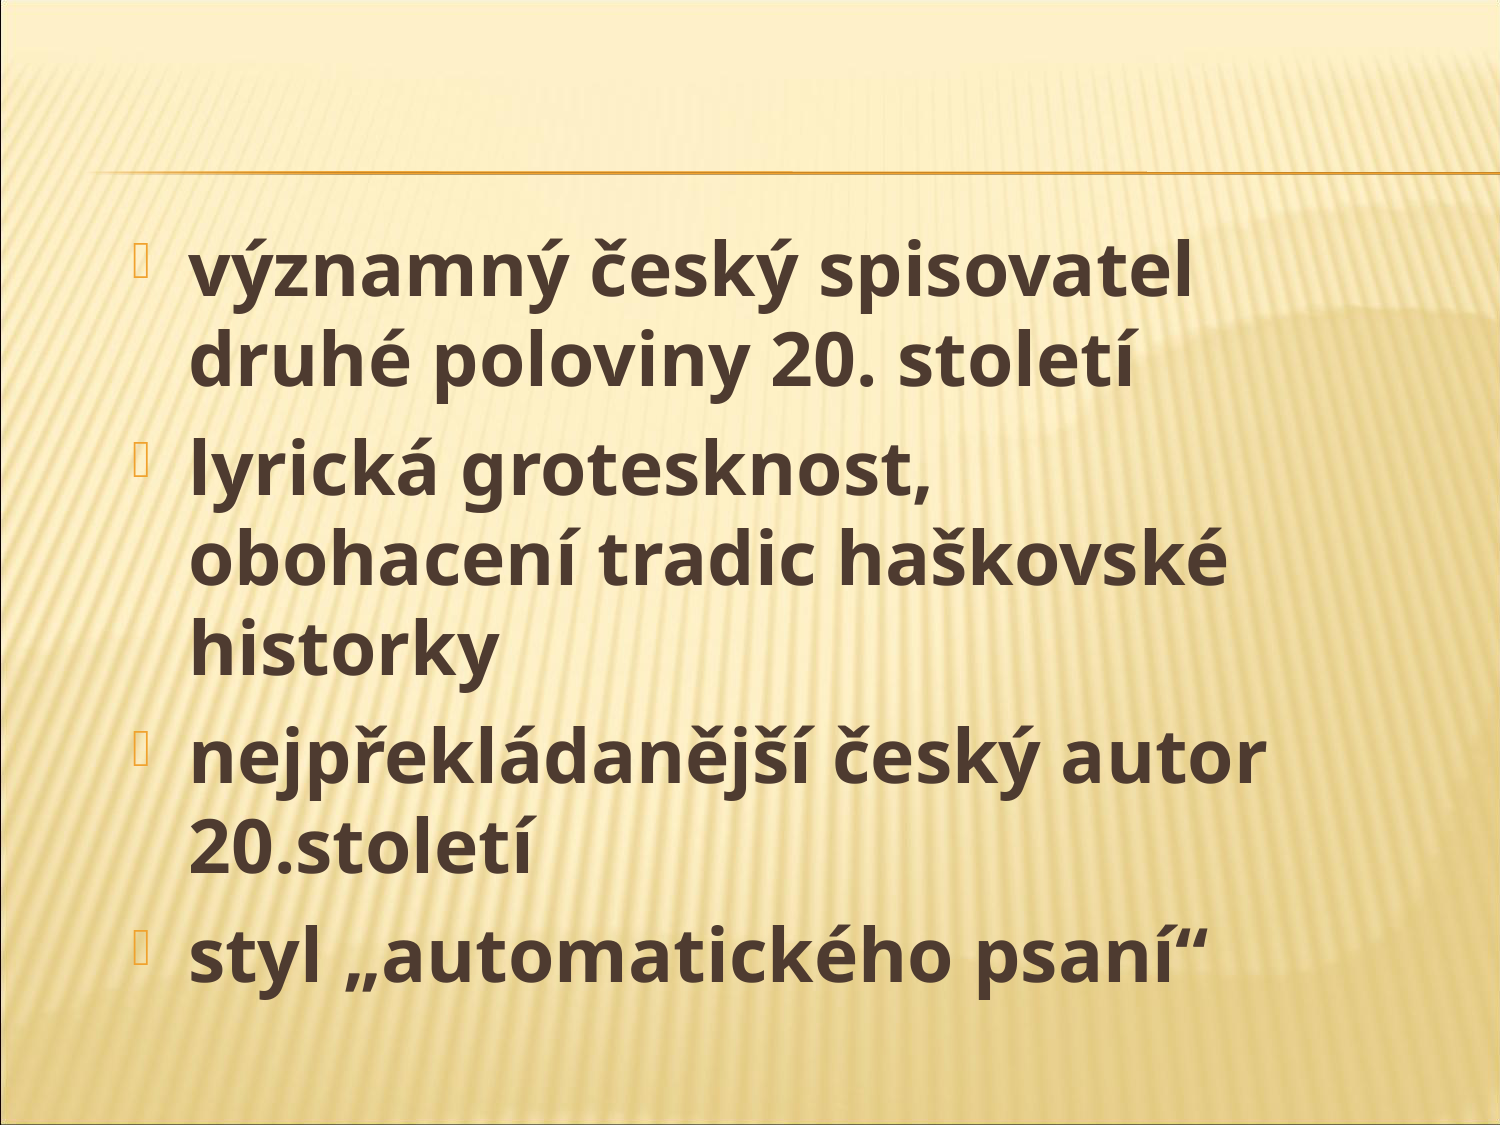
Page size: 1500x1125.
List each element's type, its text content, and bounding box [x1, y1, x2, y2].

picture [0, 0, 1500, 1125]
list významný český spisovatel druhé poloviny 20. století lyrická grotesknost, obohacení tradic haškovské historky nejpřekládanější český autor 20.století styl „automatického psaní“ [117, 213, 1343, 1032]
